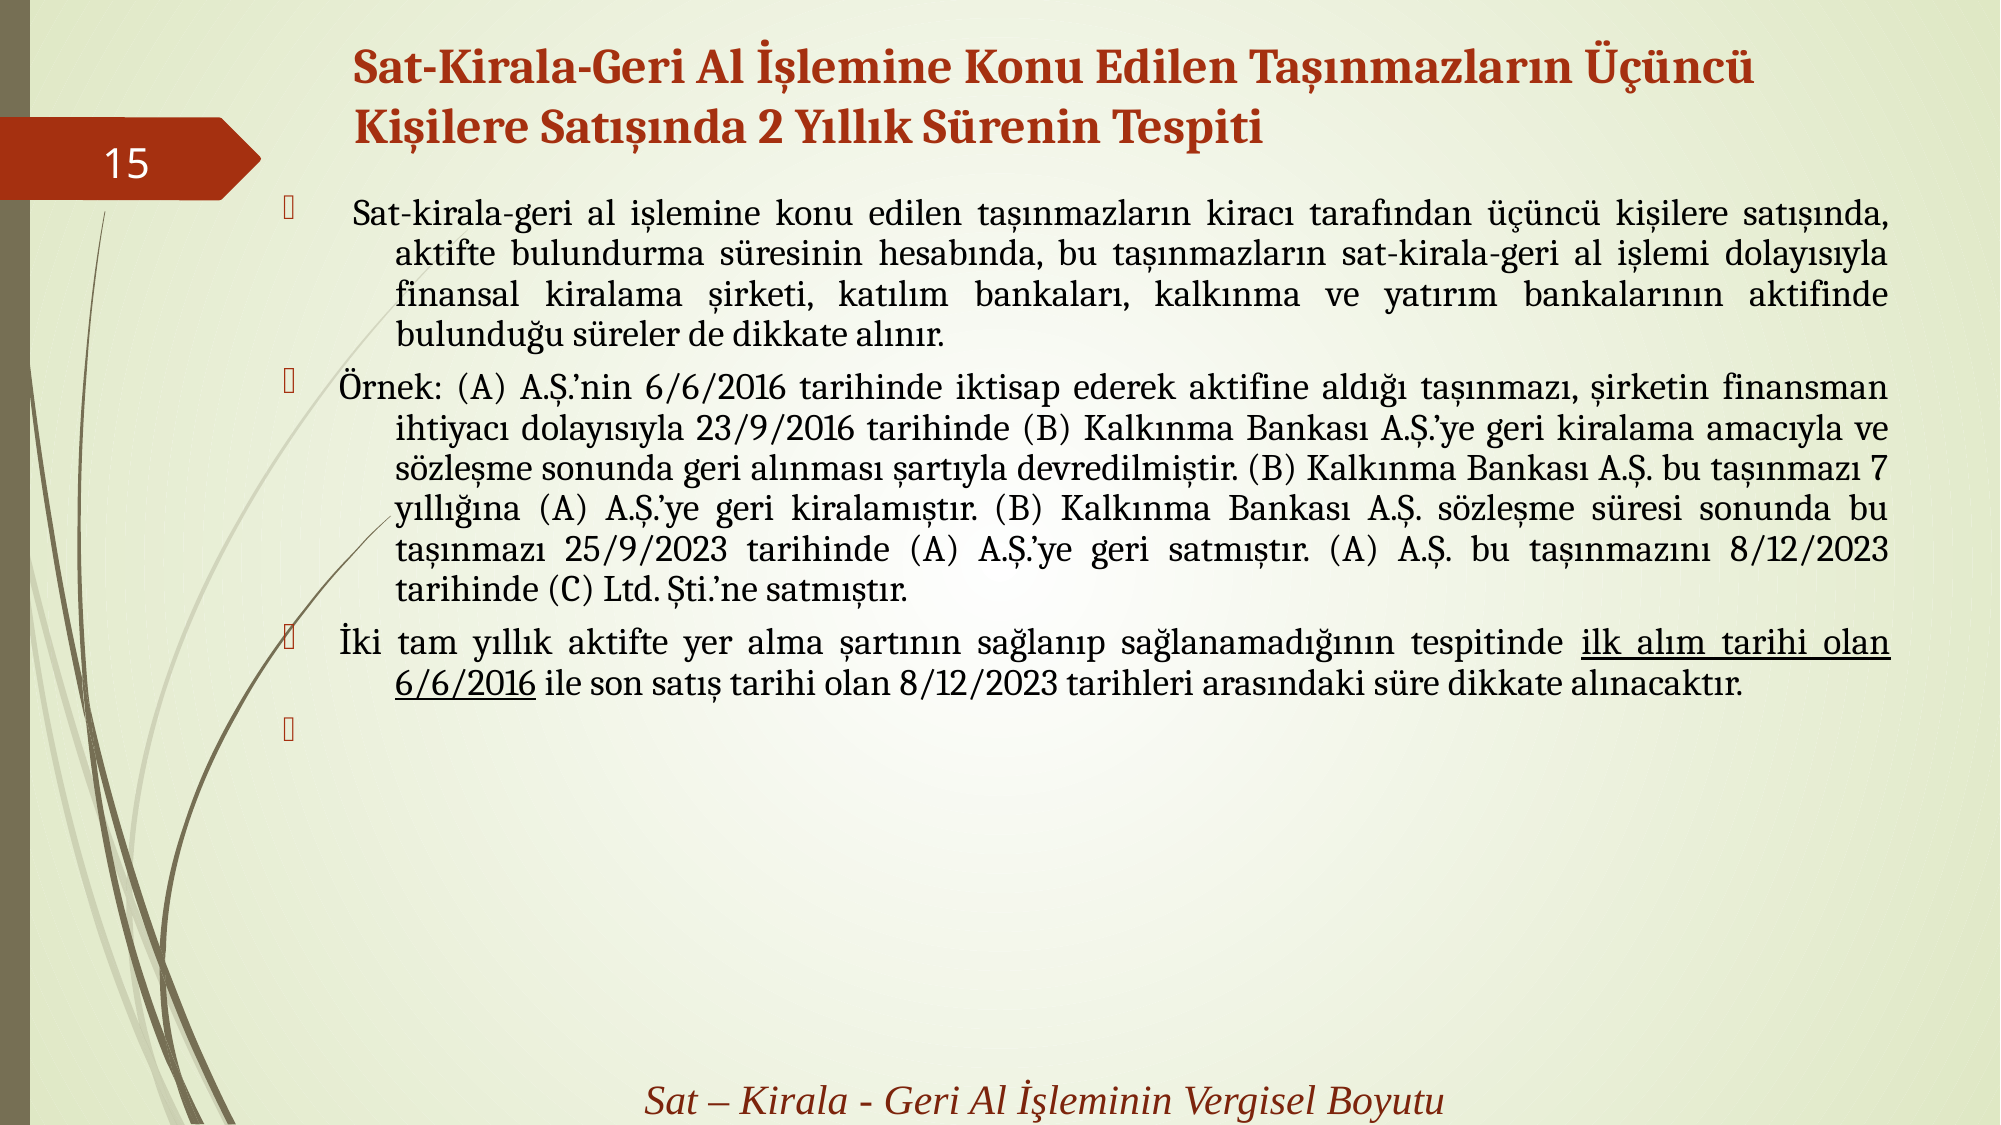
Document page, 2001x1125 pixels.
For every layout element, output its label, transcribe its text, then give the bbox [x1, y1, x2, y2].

title Sat-Kirala-Geri Al İşlemine Konu Edilen Taşınmazların Üçüncü Kişilere Satışında 2 Yıllık Sürenin Tespiti [339, 26, 1924, 190]
text_box [87, 129, 216, 190]
list Sat-kirala-geri al işlemine konu edilen taşınmazların kiracı tarafından üçüncü kişilere satışında, aktifte bulundurma süresinin hesabında, bu taşınmazların sat-kirala-geri al işlemi dolayısıyla finansal kiralama şirketi, katılım bankaları, kalkınma ve yatırım bankalarının aktifinde bulunduğu süreler de dikkate alınır. Örnek: (A) A.Ş.’nin 6/6/2016 tarihinde iktisap ederek aktifine aldığı taşınmazı, şirketin finansman ihtiyacı dolayısıyla 23/9/2016 tarihinde (B) Kalkınma Bankası A.Ş.’ye geri kiralama amacıyla ve sözleşme sonunda geri alınması şartıyla devredilmiştir. (B) Kalkınma Bankası A.Ş. bu taşınmazı 7 yıllığına (A) A.Ş.’ye geri kiralamıştır. (B) Kalkınma Bankası A.Ş. sözleşme süresi sonunda bu taşınmazı 25/9/2023 tarihinde (A) A.Ş.’ye geri satmıştır. (A) A.Ş. bu taşınmazını 8/12/2023 tarihinde (C) Ltd. Şti.’ne satmıştır. İki tam yıllık aktifte yer alma şartının sağlanıp sağlanamadığının tespitinde ilk alım tarihi olan 6/6/2016 ile son satış tarihi olan 8/12/2023 tarihleri arasındaki süre dikkate alınacaktır. [267, 185, 1906, 768]
text_box Sat – Kirala - Geri Al İşleminin Vergisel Boyutu [425, 1065, 1676, 1125]
